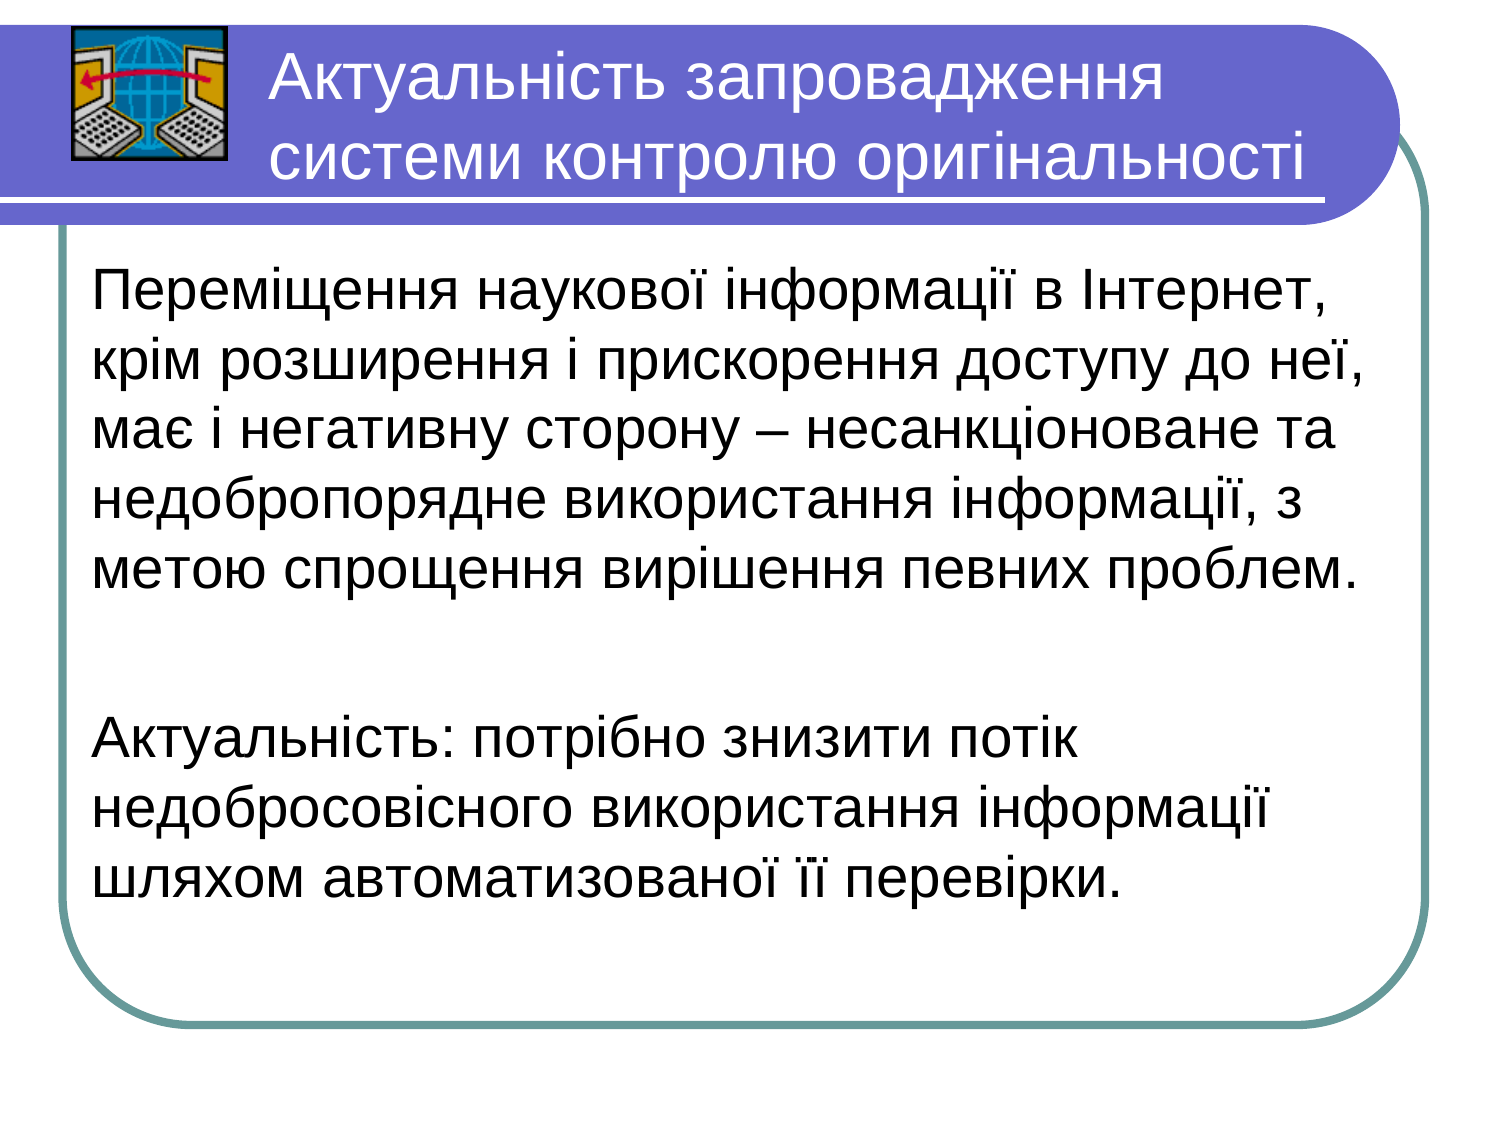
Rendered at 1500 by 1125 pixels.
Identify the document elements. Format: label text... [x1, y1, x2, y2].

title Актуальність запровадження системи контролю оригінальності [253, 25, 1377, 201]
picture [71, 26, 228, 161]
list Переміщення наукової інформації в Інтернет, крім розширення і прискорення доступу до неї, має і негативну сторону – несанкціоноване та недобропорядне використання інформації, з метою спрощення вирішення певних проблем. Актуальність: потрібно знизити потік недобросовісного використання інформації шляхом автоматизованої її перевірки. [76, 243, 1425, 1047]
